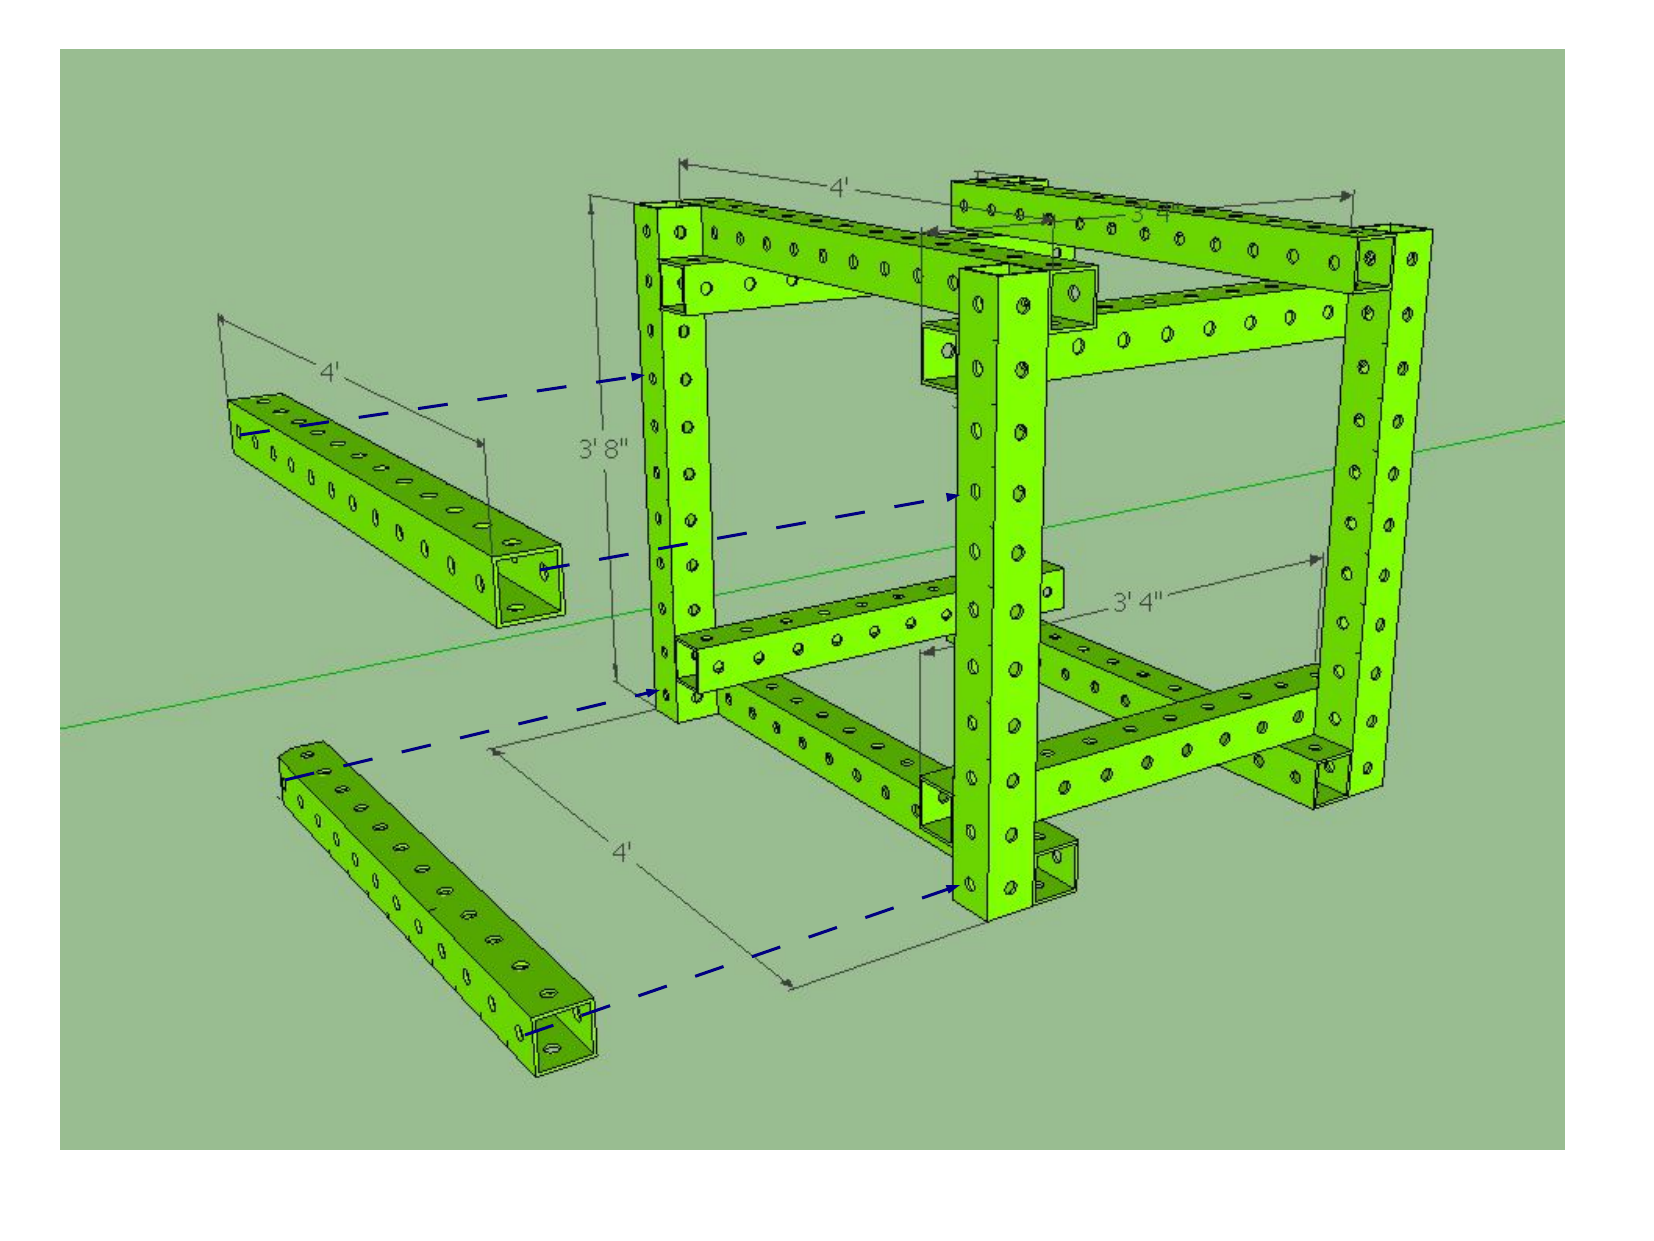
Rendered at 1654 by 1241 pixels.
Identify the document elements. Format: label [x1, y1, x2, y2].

picture [60, 49, 1565, 1150]
